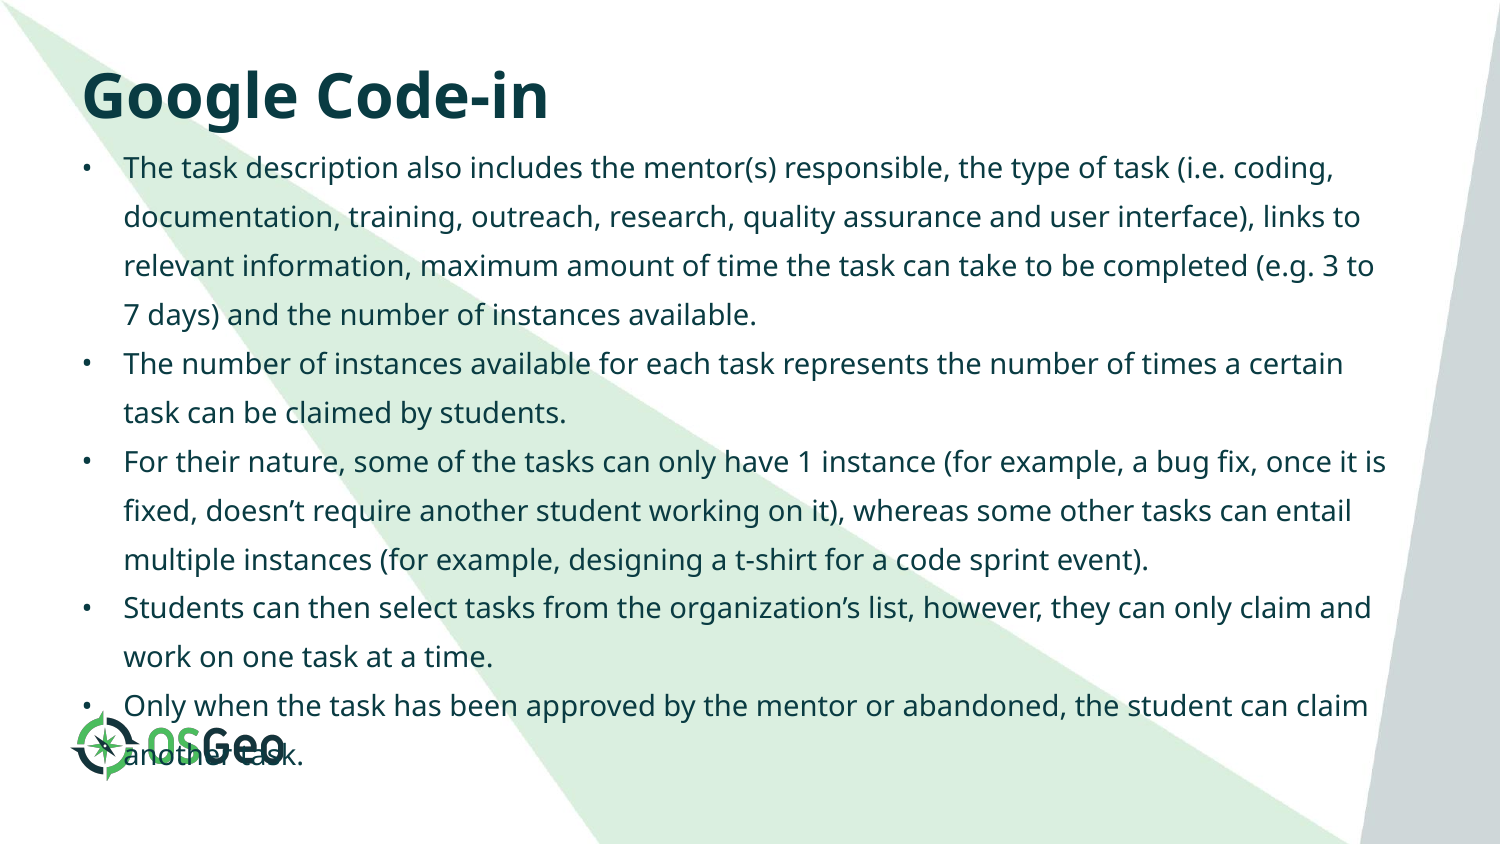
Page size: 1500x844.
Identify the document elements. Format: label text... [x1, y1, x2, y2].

text_box The task description also includes the mentor(s) responsible, the type of task (i.e. coding, documentation, training, outreach, research, quality assurance and user interface), links to relevant information, maximum amount of time the task can take to be completed (e.g. 3 to 7 days) and the number of instances available. The number of instances available for each task represents the number of times a certain task can be claimed by students. For their nature, some of the tasks can only have 1 instance (for example, a bug fix, once it is fixed, doesn’t require another student working on it), whereas some other tasks can entail multiple instances (for example, designing a t-shirt for a code sprint event). Students can then select tasks from the organization’s list, however, they can only claim and work on one task at a time. Only when the task has been approved by the mentor or abandoned, the student can claim another task. [70, 130, 1405, 698]
title Google Code-in [70, 13, 1196, 130]
picture [0, 0, 1500, 844]
